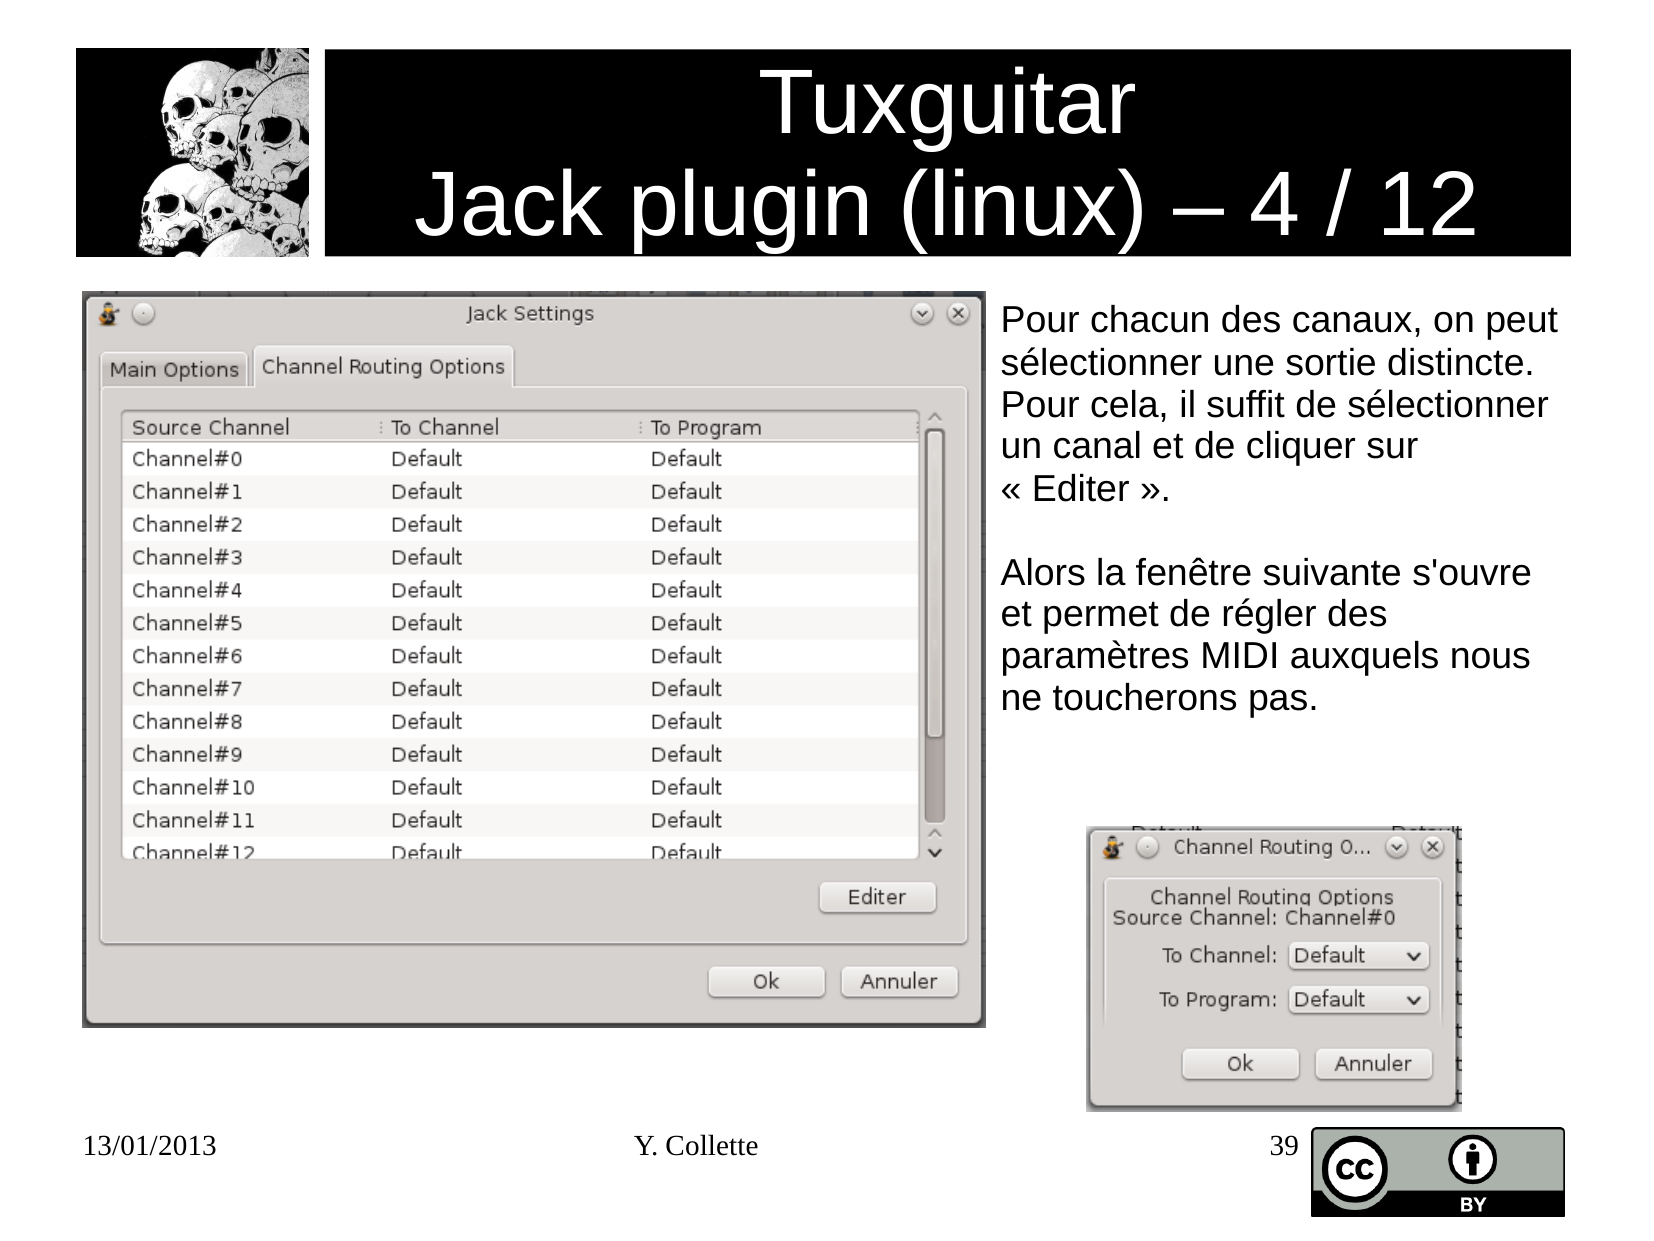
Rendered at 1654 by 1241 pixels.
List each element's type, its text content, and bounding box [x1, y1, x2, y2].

picture [1086, 826, 1462, 1112]
text_box Pour chacun des canaux, on peut sélectionner une sortie distincte. Pour cela, il suffit de sélectionner un canal et de cliquer sur « Editer ». Alors la fenêtre suivante s'ouvre et permet de régler des paramètres MIDI auxquels nous ne toucherons pas. [985, 291, 1583, 727]
title Tuxguitar Jack plugin (linux) – 4 / 12 [324, 49, 1571, 257]
picture [76, 48, 309, 257]
picture [1311, 1127, 1565, 1217]
picture [82, 291, 986, 1028]
